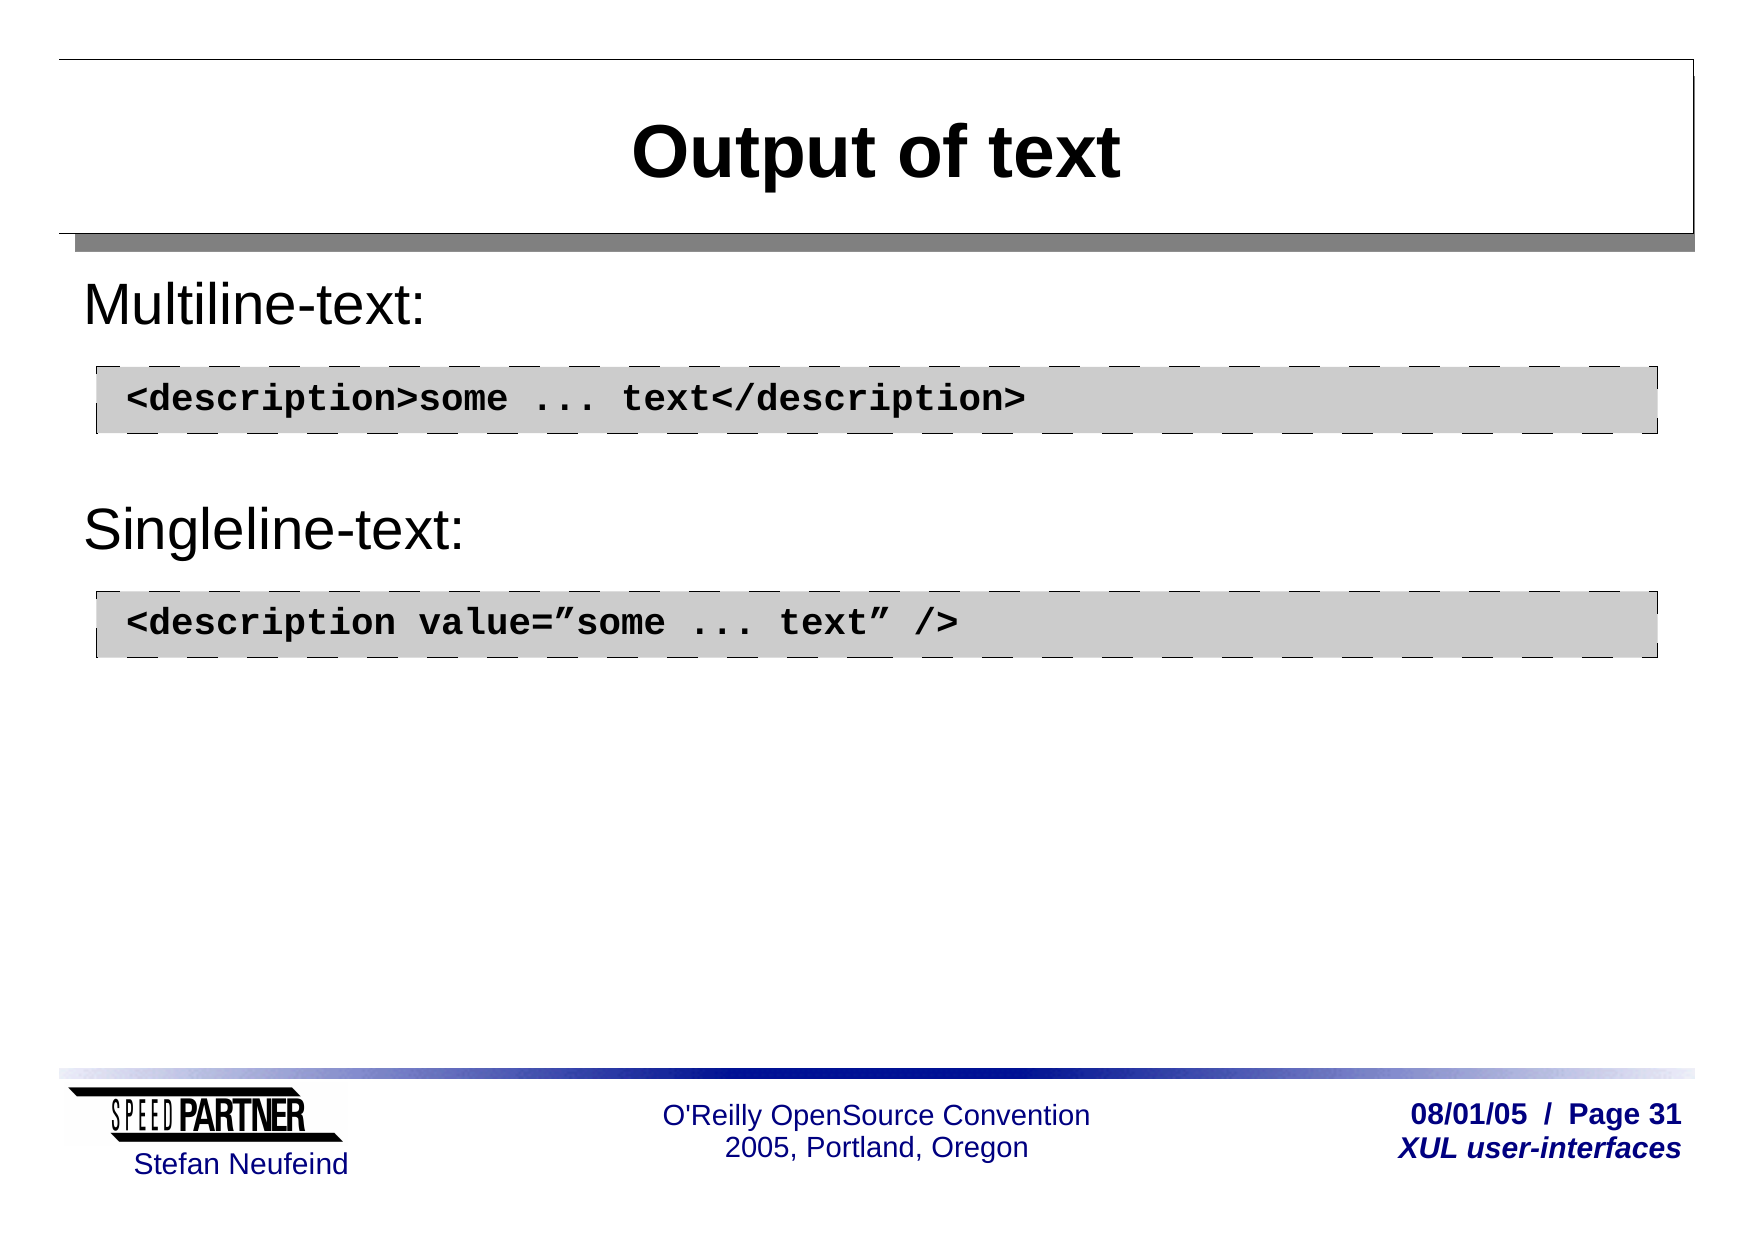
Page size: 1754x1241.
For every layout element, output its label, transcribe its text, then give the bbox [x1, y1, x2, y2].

picture [64, 1082, 348, 1146]
list Multiline-text: Singleline-text: [71, 272, 1695, 1055]
text_box <description value=”some ... text” /> [96, 591, 1658, 658]
text_box <description>some ... text</description> [96, 366, 1658, 434]
title Output of text [59, 59, 1695, 244]
picture [59, 1068, 1695, 1079]
